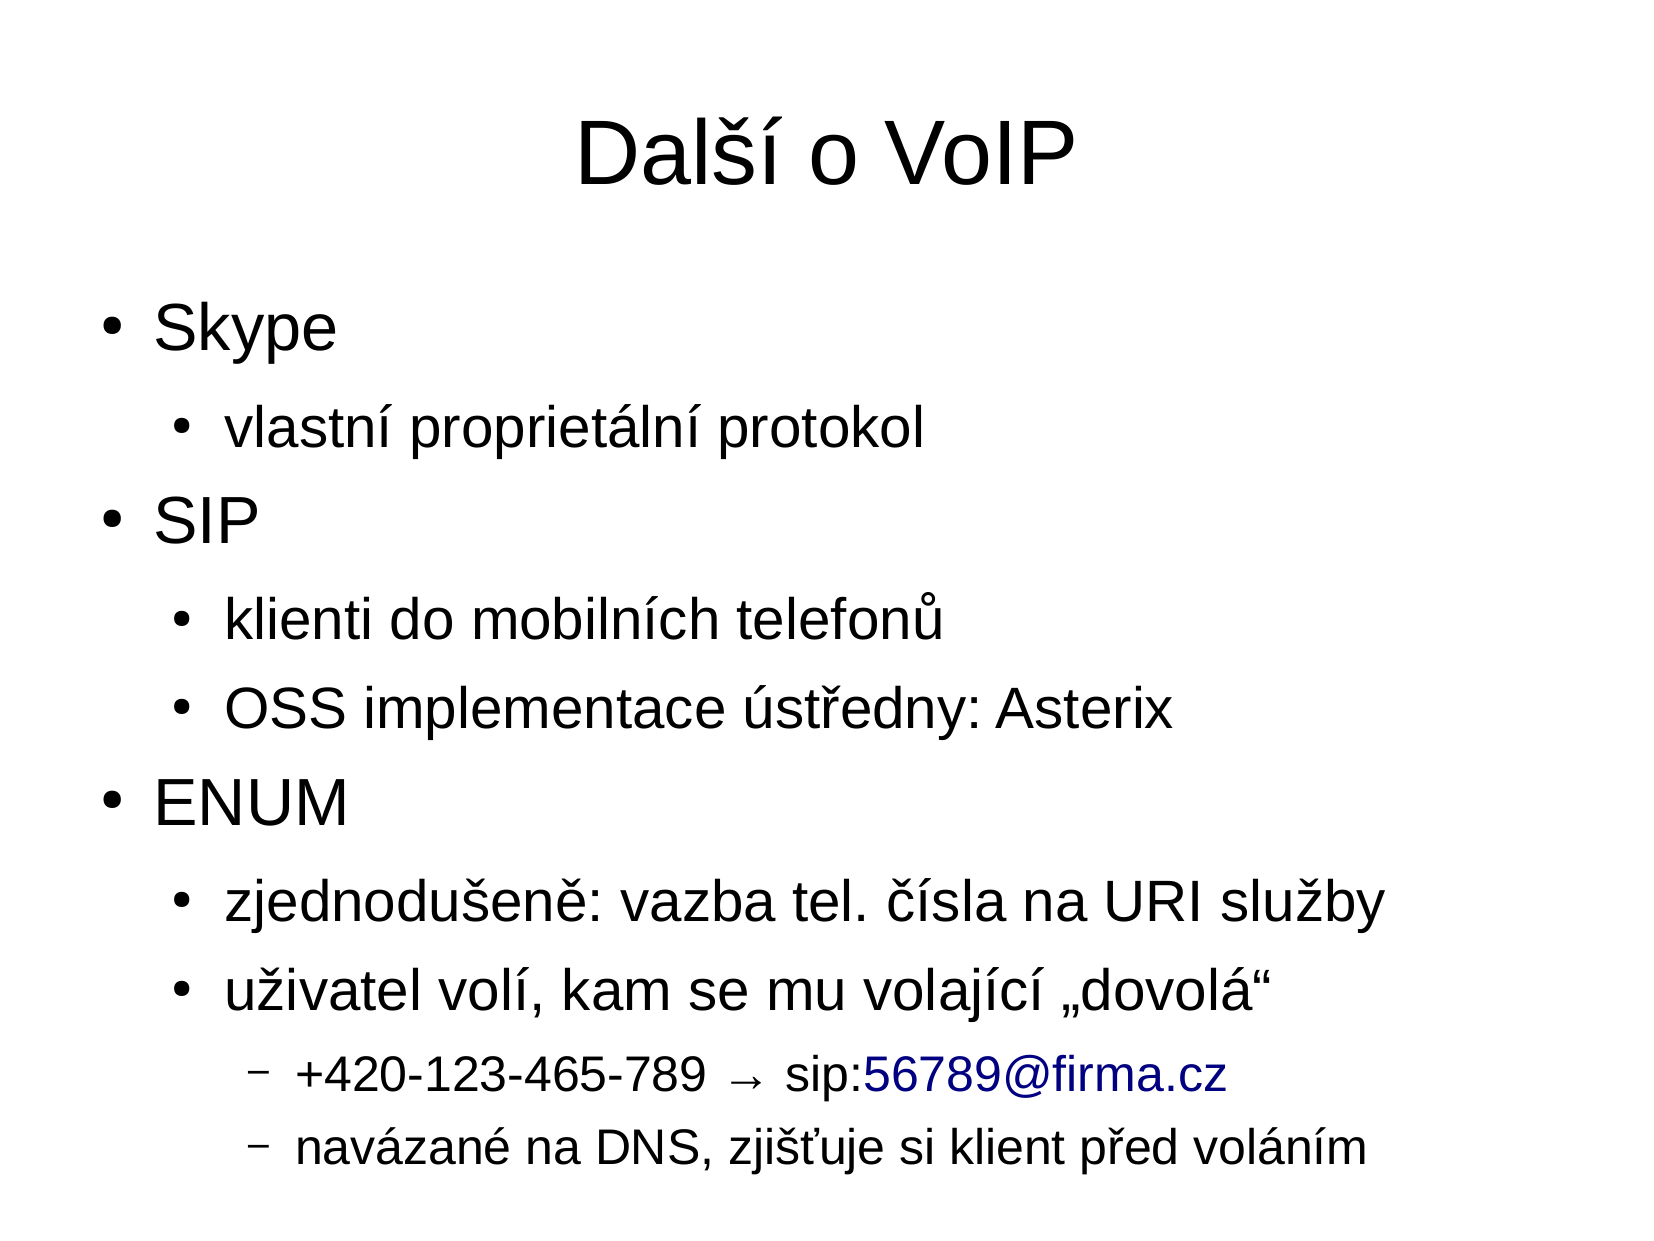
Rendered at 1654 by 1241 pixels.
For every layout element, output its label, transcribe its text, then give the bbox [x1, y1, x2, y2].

list Skype vlastní proprietální protokol SIP klienti do mobilních telefonů OSS implementace ústředny: Asterix ENUM zjednodušeně: vazba tel. čísla na URI služby uživatel volí, kam se mu volající „dovolá“ +420-123-465-789 → sip:56789@firma.cz navázané na DNS, zjišťuje si klient před voláním [82, 290, 1571, 1182]
title Další o VoIP [82, 49, 1571, 257]
